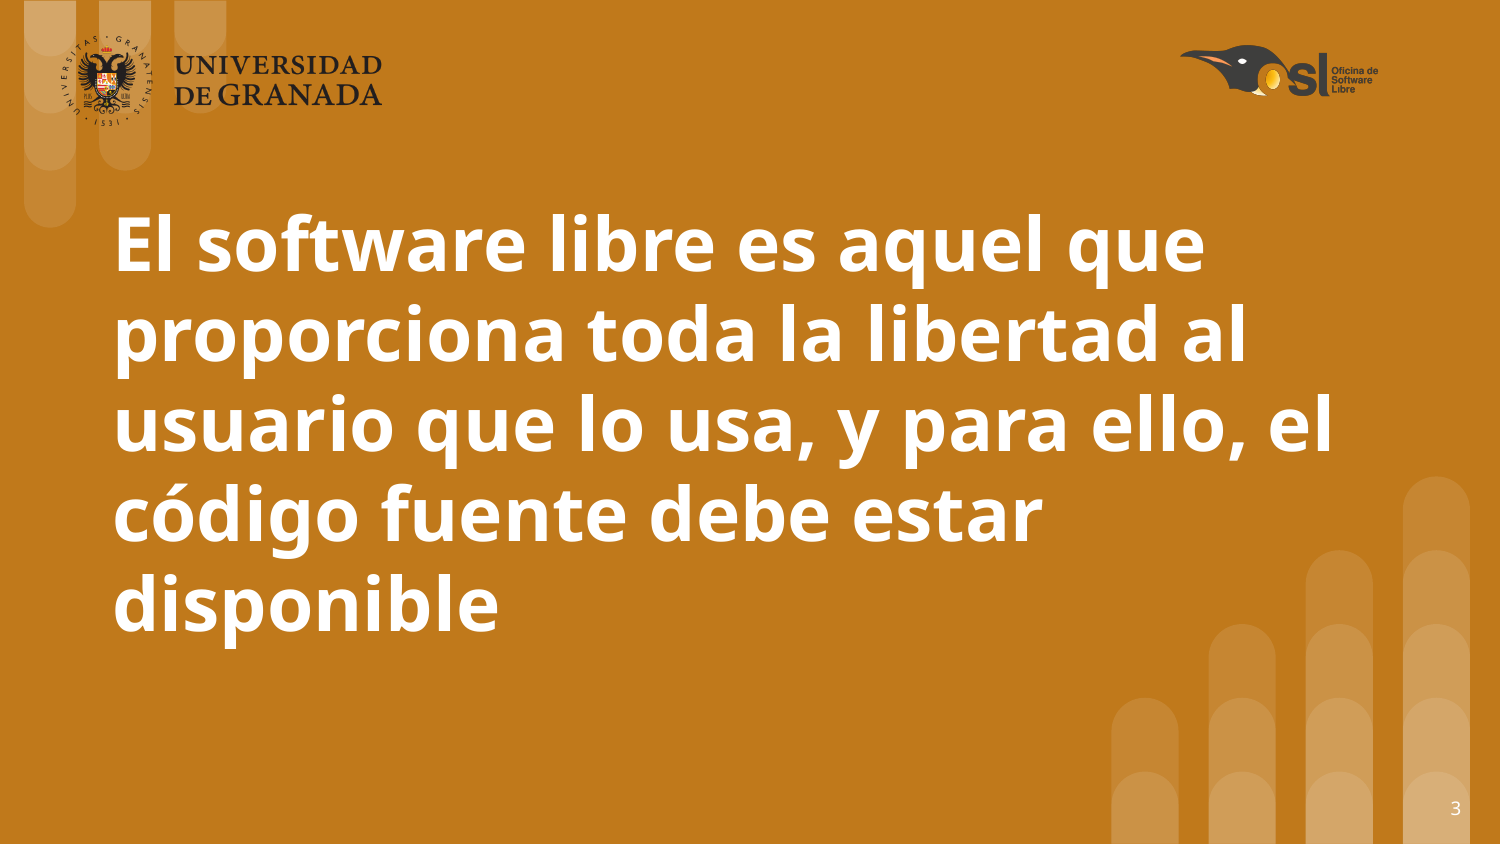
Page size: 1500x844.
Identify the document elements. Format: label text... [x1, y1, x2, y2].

picture [61, 36, 382, 126]
title El software libre es aquel que proporciona toda la libertad al usuario que lo usa, y para ello, el código fuente debe estar disponible [97, 247, 1403, 597]
slide_number <número> [1386, 777, 1477, 842]
picture [1176, 25, 1404, 115]
